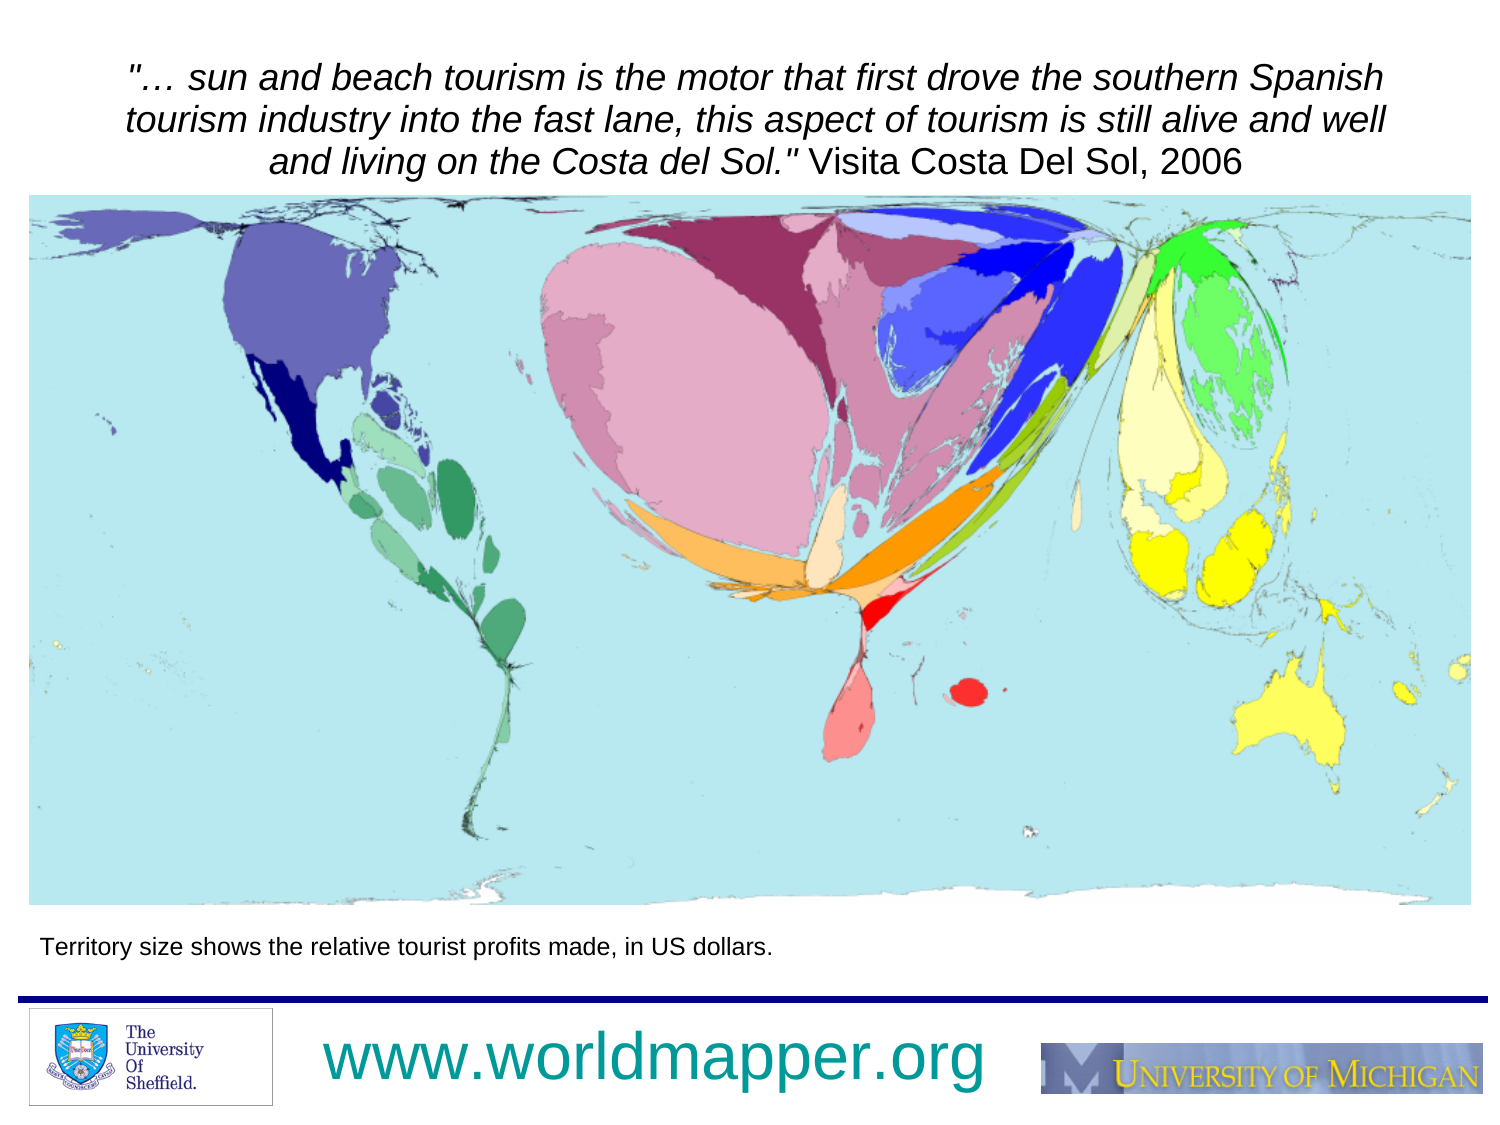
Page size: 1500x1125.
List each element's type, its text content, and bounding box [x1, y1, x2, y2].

picture [1041, 1043, 1483, 1094]
picture [29, 195, 1471, 905]
picture [29, 1008, 273, 1106]
text_box Territory size shows the relative tourist profits made, in US dollars. [24, 925, 798, 969]
title "… sun and beach tourism is the motor that first drove the southern Spanish tourism industry into the fast lane, this aspect of tourism is still alive and well and living on the Costa del Sol." Visita Costa Del Sol, 2006 [76, 42, 1436, 195]
